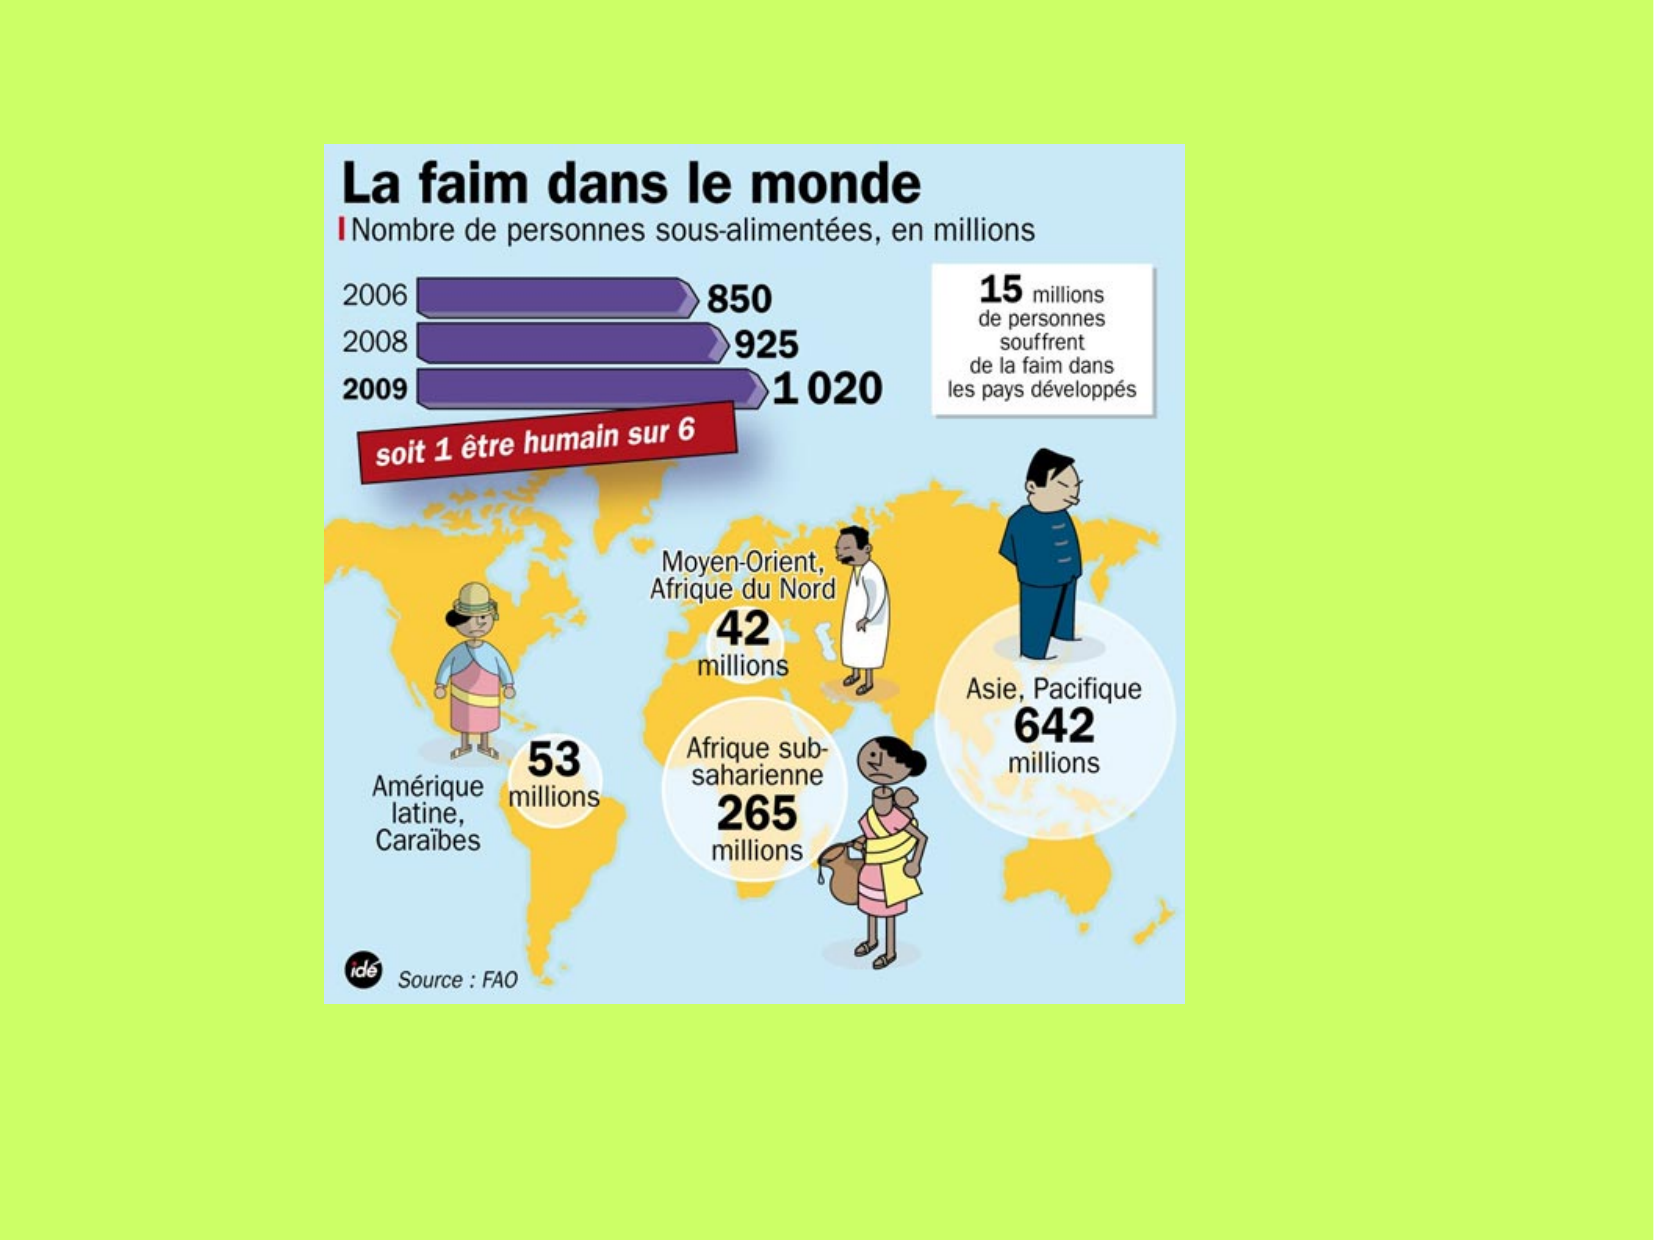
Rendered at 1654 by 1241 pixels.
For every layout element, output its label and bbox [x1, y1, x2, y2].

picture [324, 144, 1185, 1004]
